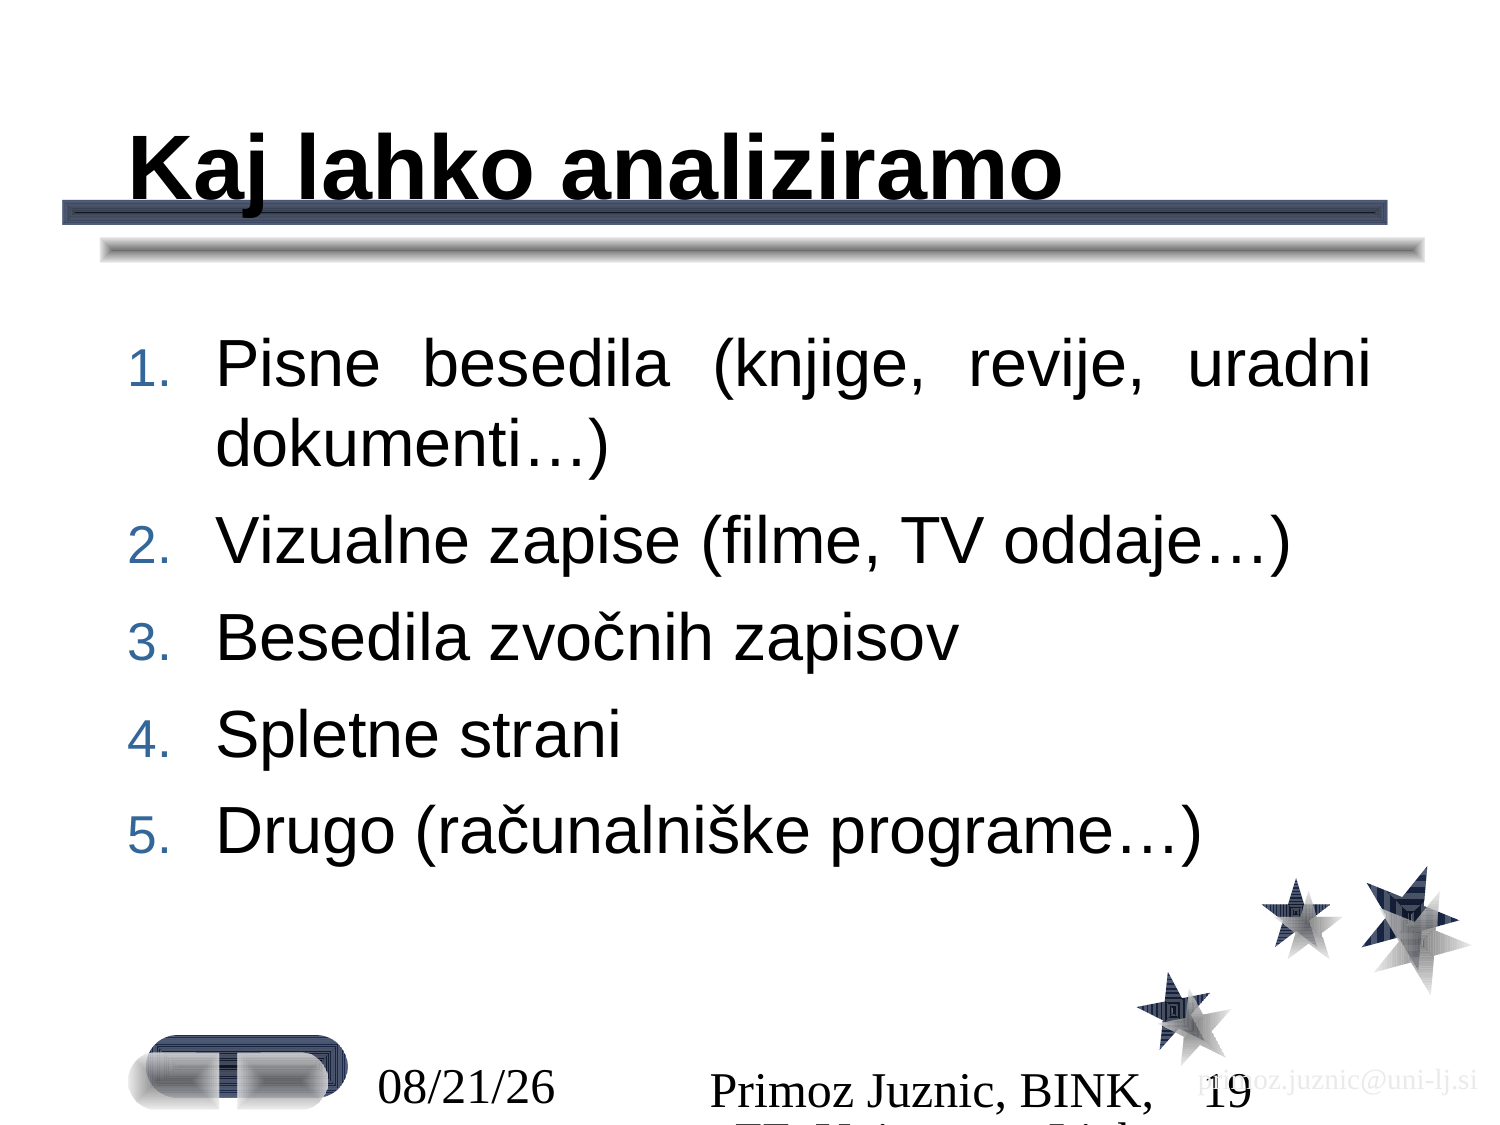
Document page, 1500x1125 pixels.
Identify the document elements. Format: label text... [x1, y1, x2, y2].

list Pisne besedila (knjige, revije, uradni dokumenti…) Vizualne zapise (filme, TV oddaje…) Besedila zvočnih zapisov Spletne strani Drugo (računalniške programe…) [112, 312, 1388, 988]
title Kaj lahko analiziramo [112, 37, 1388, 225]
